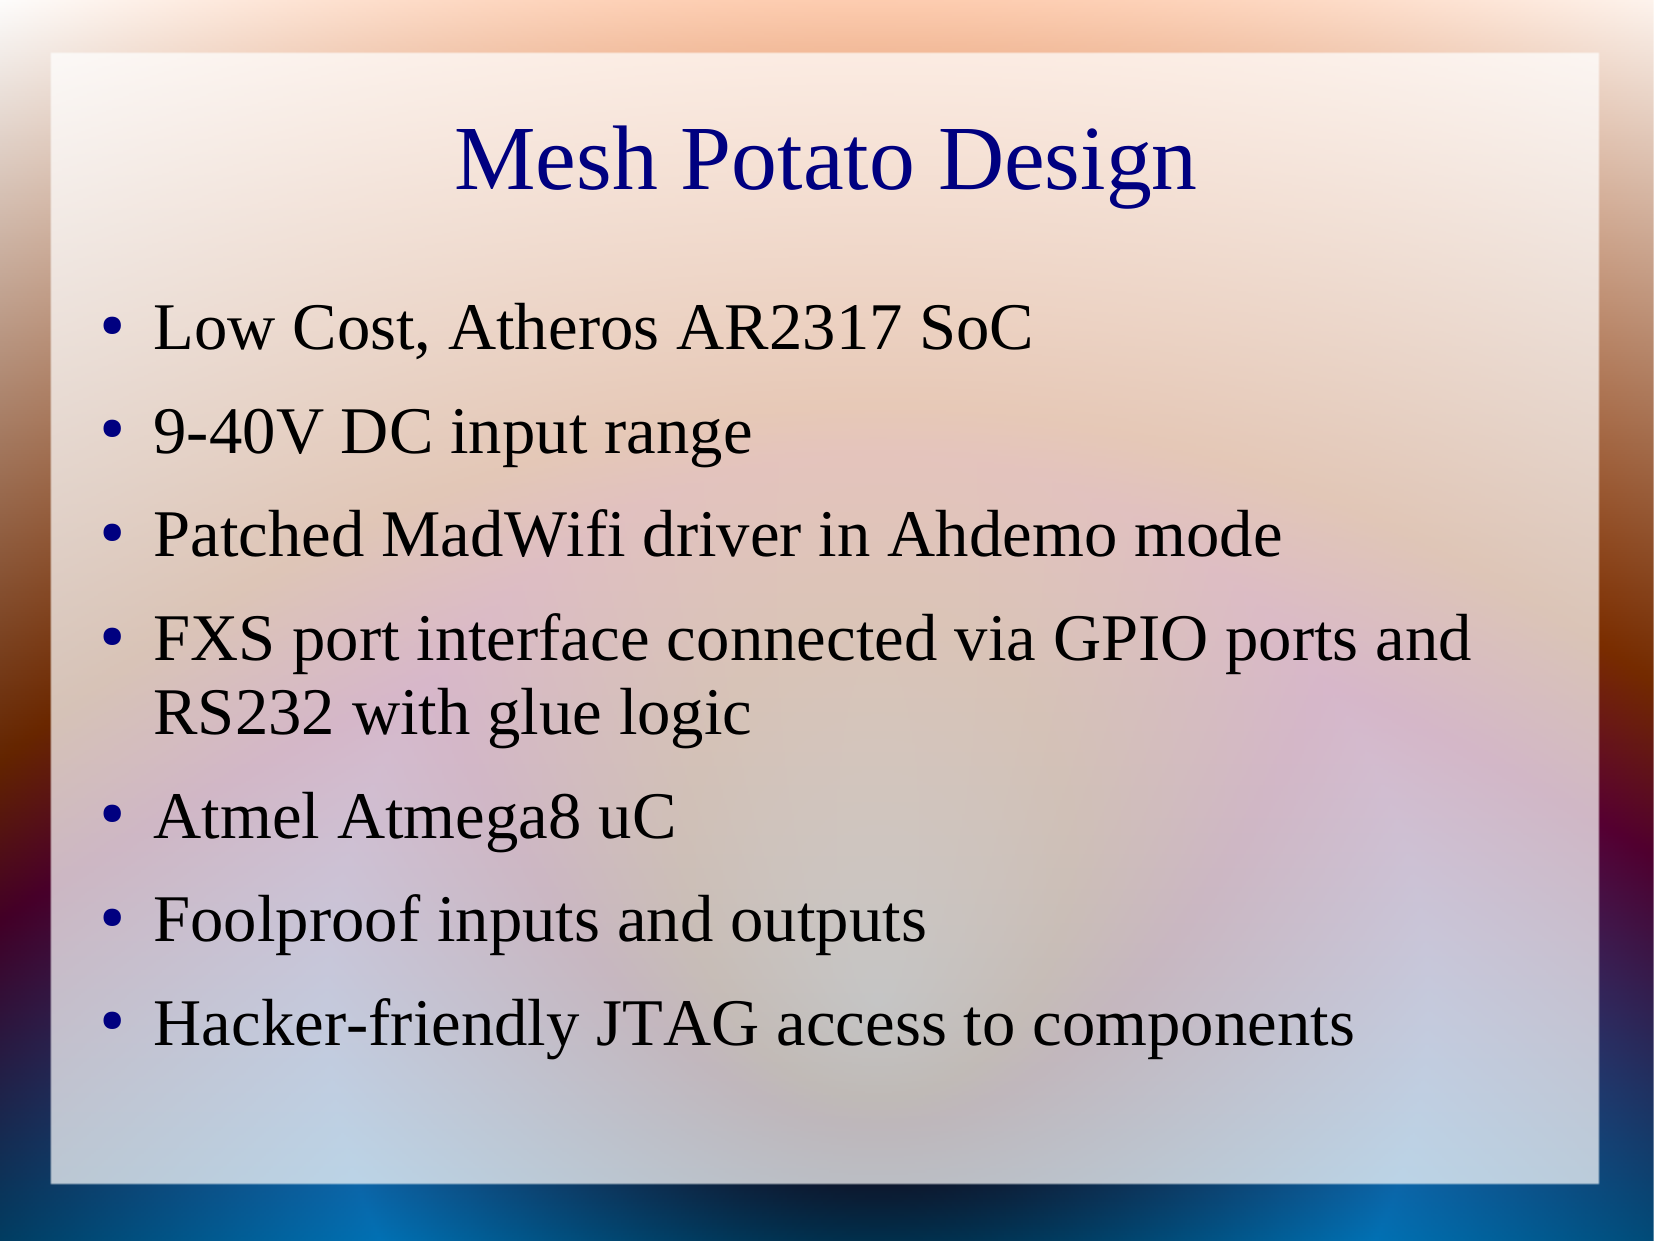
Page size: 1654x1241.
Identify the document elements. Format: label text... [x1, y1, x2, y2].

list Low Cost, Atheros AR2317 SoC 9-40V DC input range Patched MadWifi driver in Ahdemo mode FXS port interface connected via GPIO ports and RS232 with glue logic Atmel Atmega8 uC Foolproof inputs and outputs Hacker-friendly JTAG access to components [82, 290, 1571, 1109]
picture [0, 0, 1654, 1241]
title Mesh Potato Design [82, 55, 1571, 263]
